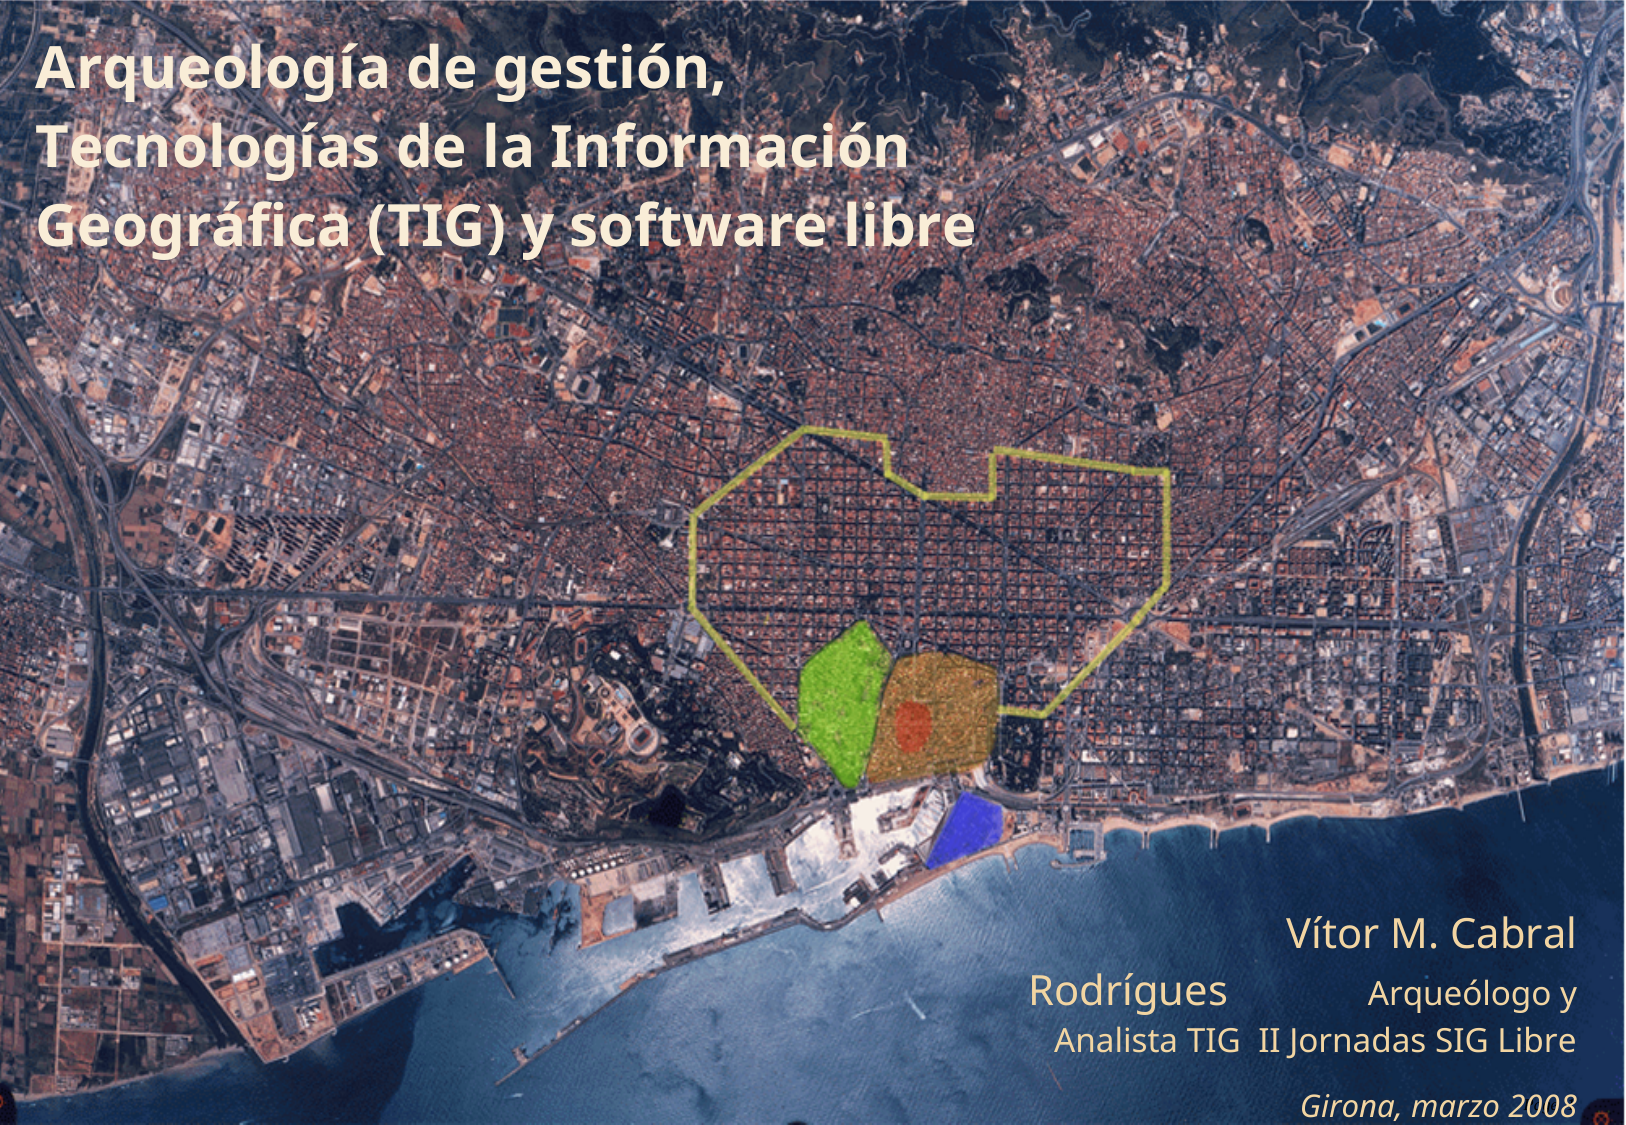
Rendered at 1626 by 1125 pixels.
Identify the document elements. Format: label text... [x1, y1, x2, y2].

text_box Vítor M. Cabral Rodrígues Arqueólogo y Analista TIG II Jornadas SIG Libre Girona, marzo 2008 [977, 896, 1593, 1125]
text_box Arqueología de gestión, Tecnologías de la Información Geográfica (TIG) y software libre [21, 18, 1097, 272]
picture [0, 0, 1626, 1125]
